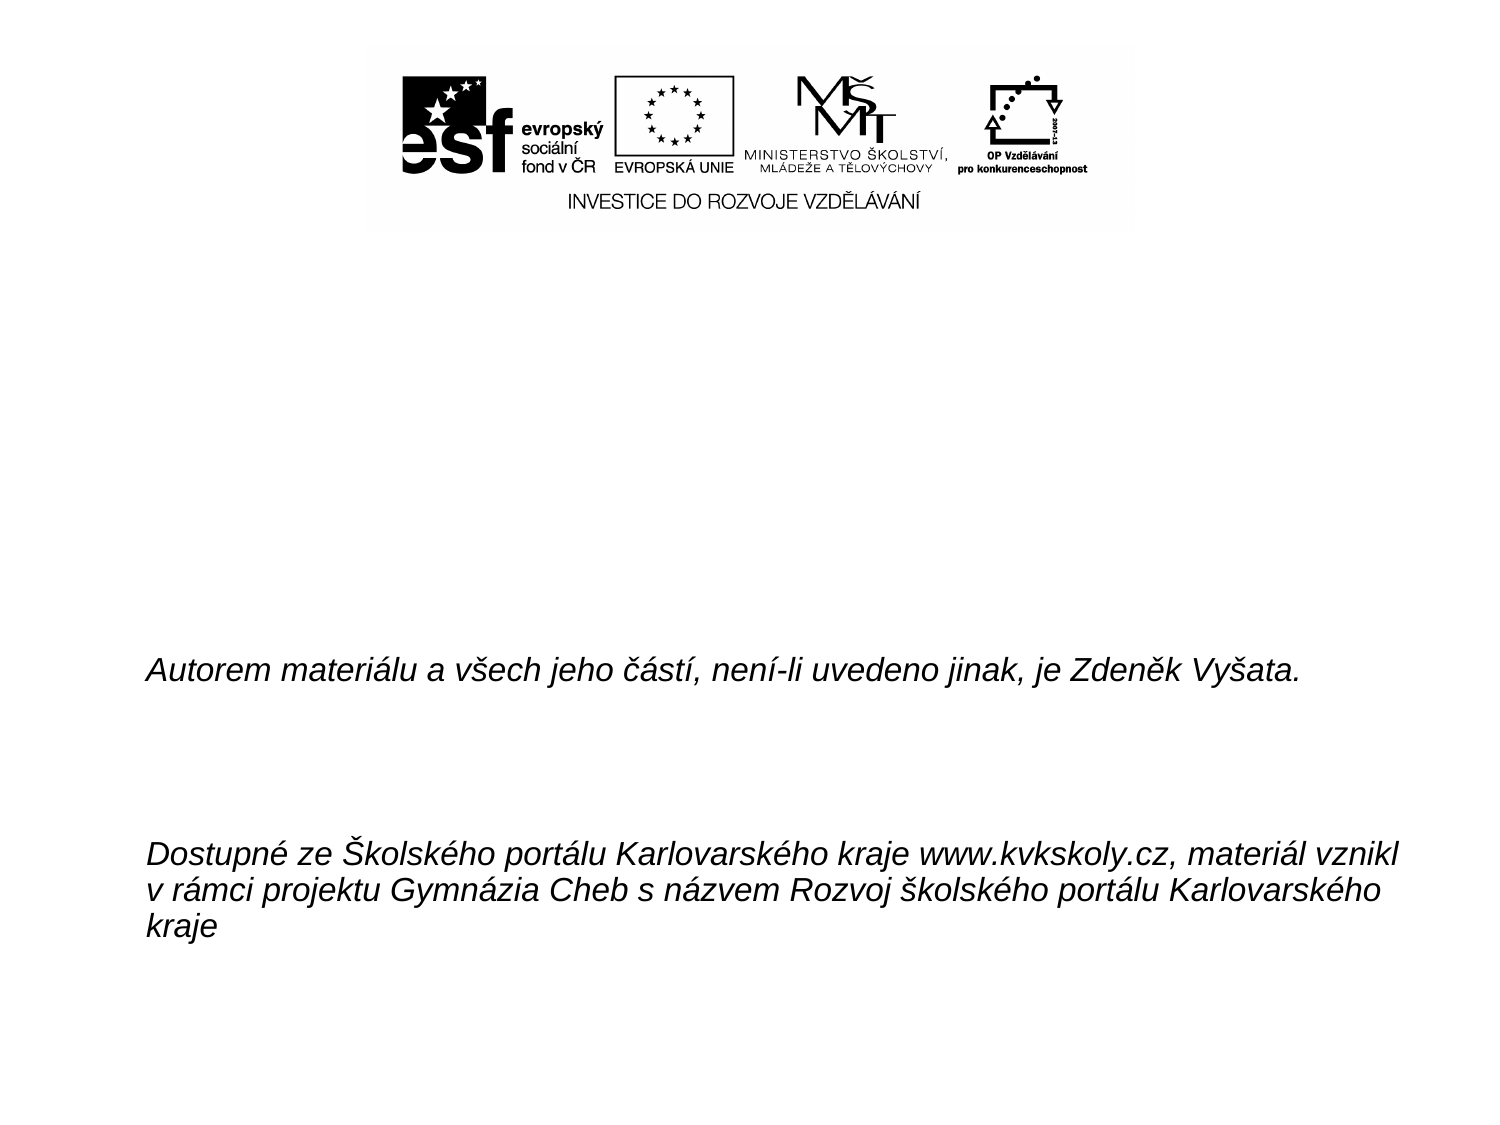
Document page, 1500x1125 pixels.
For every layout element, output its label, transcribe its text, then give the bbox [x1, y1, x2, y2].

picture [366, 45, 1134, 233]
list Autorem materiálu a všech jeho částí, není-li uvedeno jinak, je Zdeněk Vyšata. Dostupné ze Školského portálu Karlovarského kraje www.kvkskoly.cz, materiál vznikl v rámci projektu Gymnázia Cheb s názvem Rozvoj školského portálu Karlovarského kraje [75, 262, 1426, 1006]
